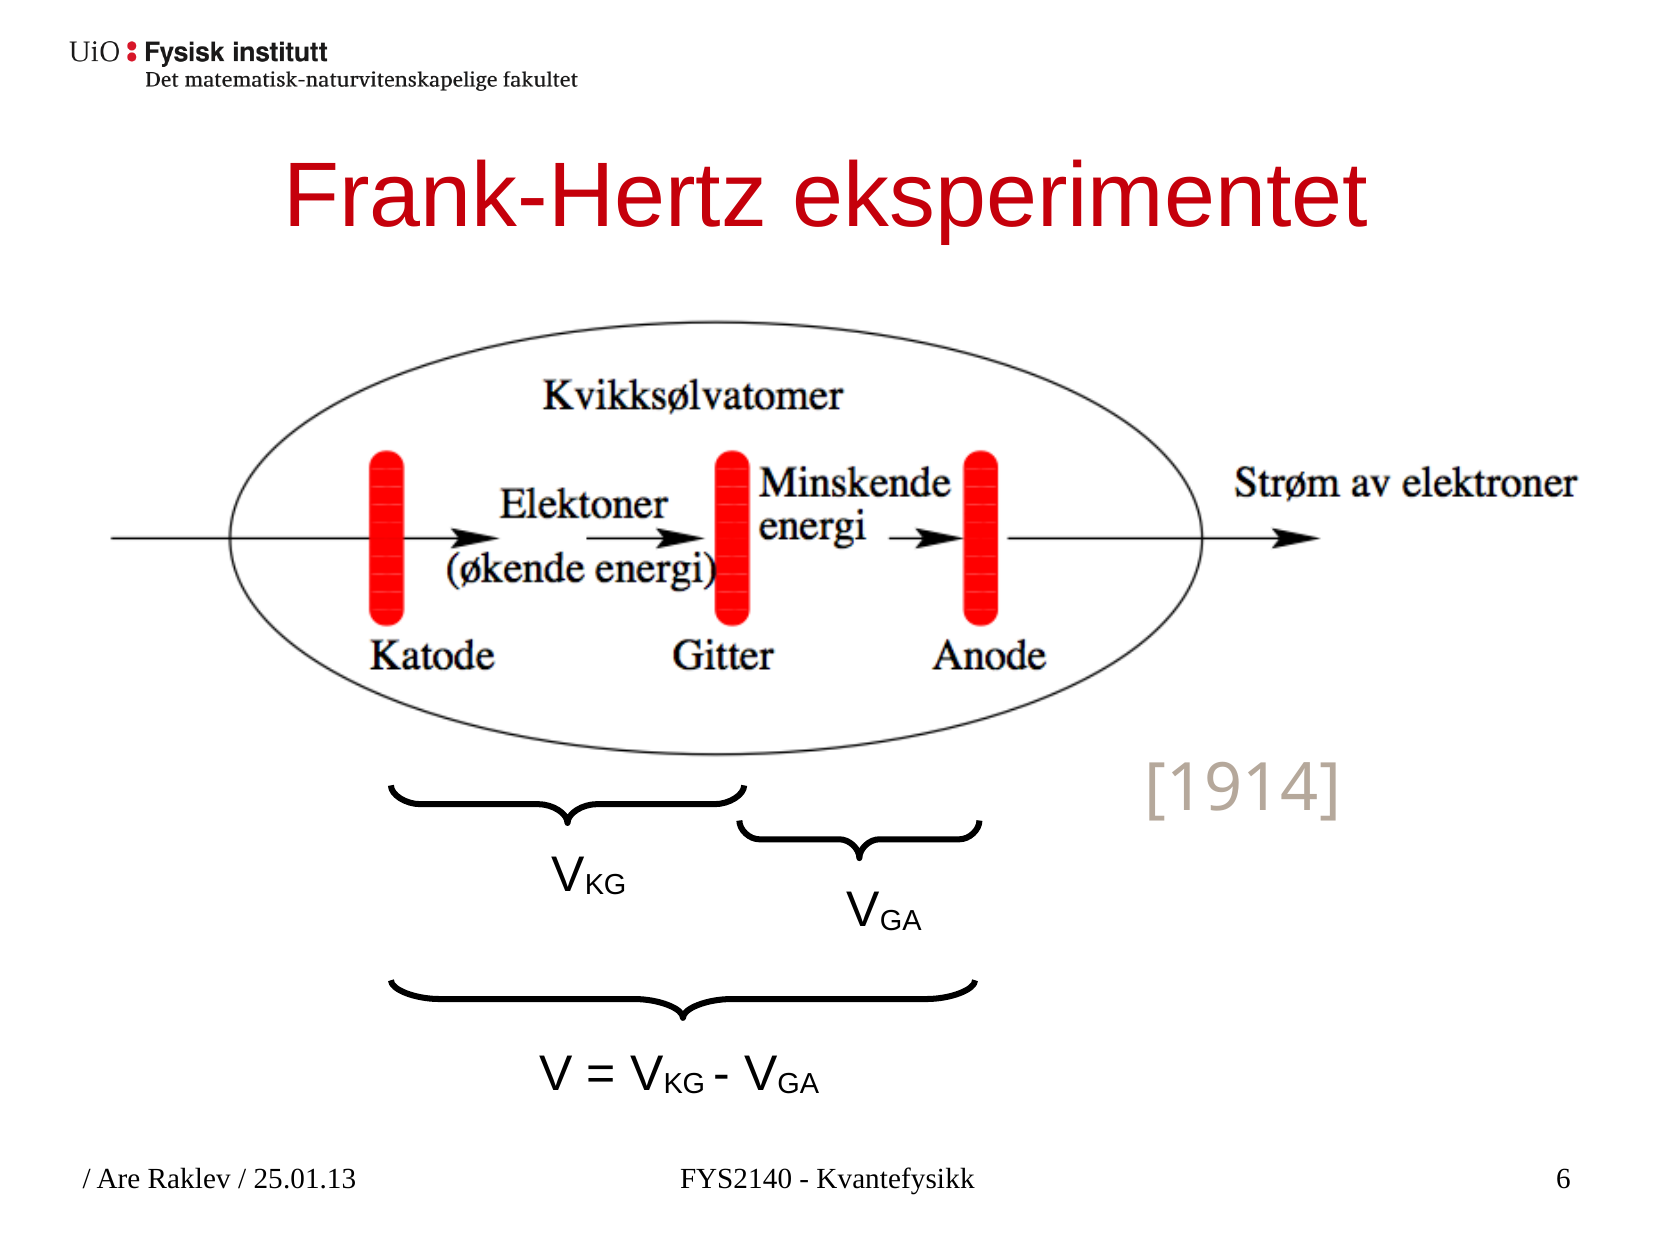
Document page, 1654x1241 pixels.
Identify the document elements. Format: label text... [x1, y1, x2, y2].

picture [68, 37, 581, 93]
text_box V = VKG - VGA [525, 1037, 863, 1126]
text_box VGA [832, 874, 945, 962]
text_box [1914] [1105, 731, 1345, 822]
title Frank-Hertz eksperimentet [82, 90, 1571, 292]
text_box VKG [536, 838, 650, 926]
picture [79, 292, 1622, 791]
